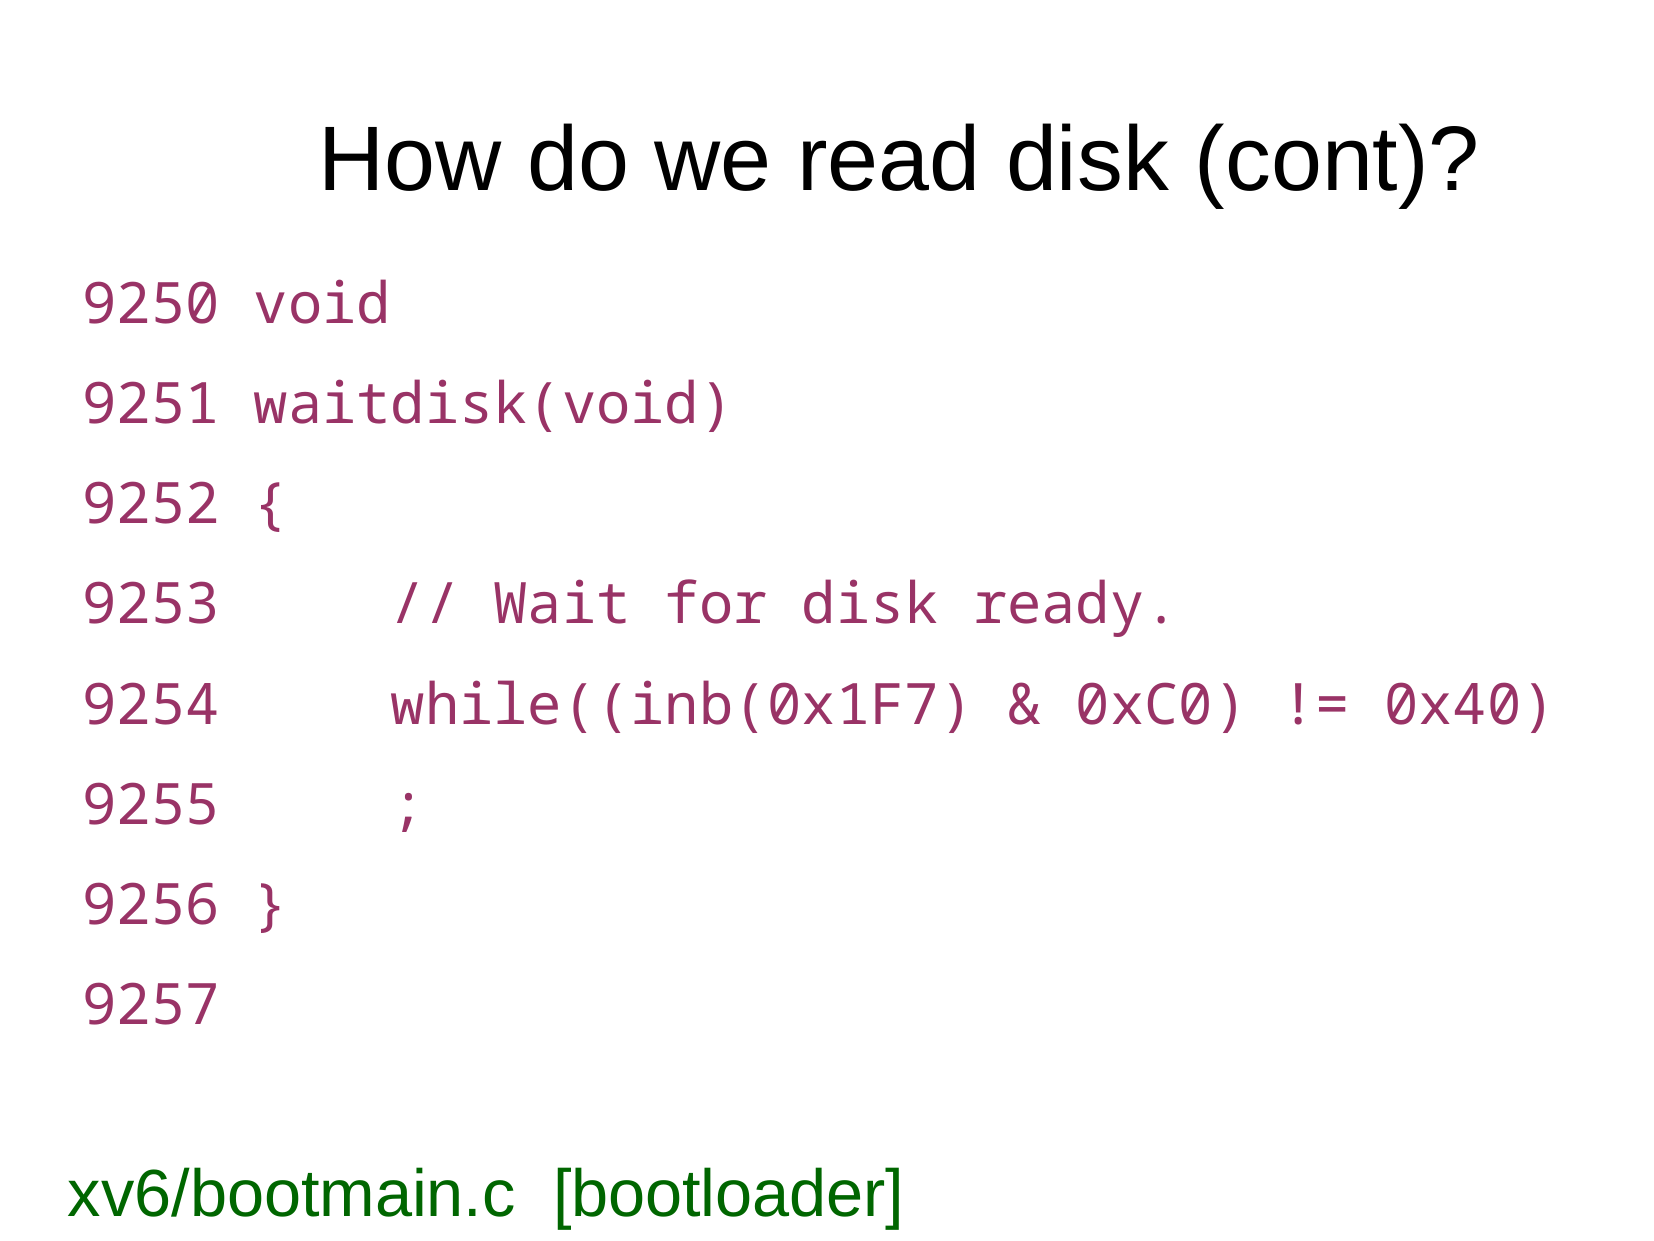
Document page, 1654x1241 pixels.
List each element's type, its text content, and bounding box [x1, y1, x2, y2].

text_box xv6/bootmain.c [bootloader] [53, 1148, 938, 1238]
list 9250 void 9251 waitdisk(void) 9252 { 9253 // Wait for disk ready. 9254 while((inb(0x1F7) & 0xC0) != 0x40) 9255 ; 9256 } 9257 [82, 262, 1571, 1126]
title How do we read disk (cont)? [300, 55, 1501, 263]
